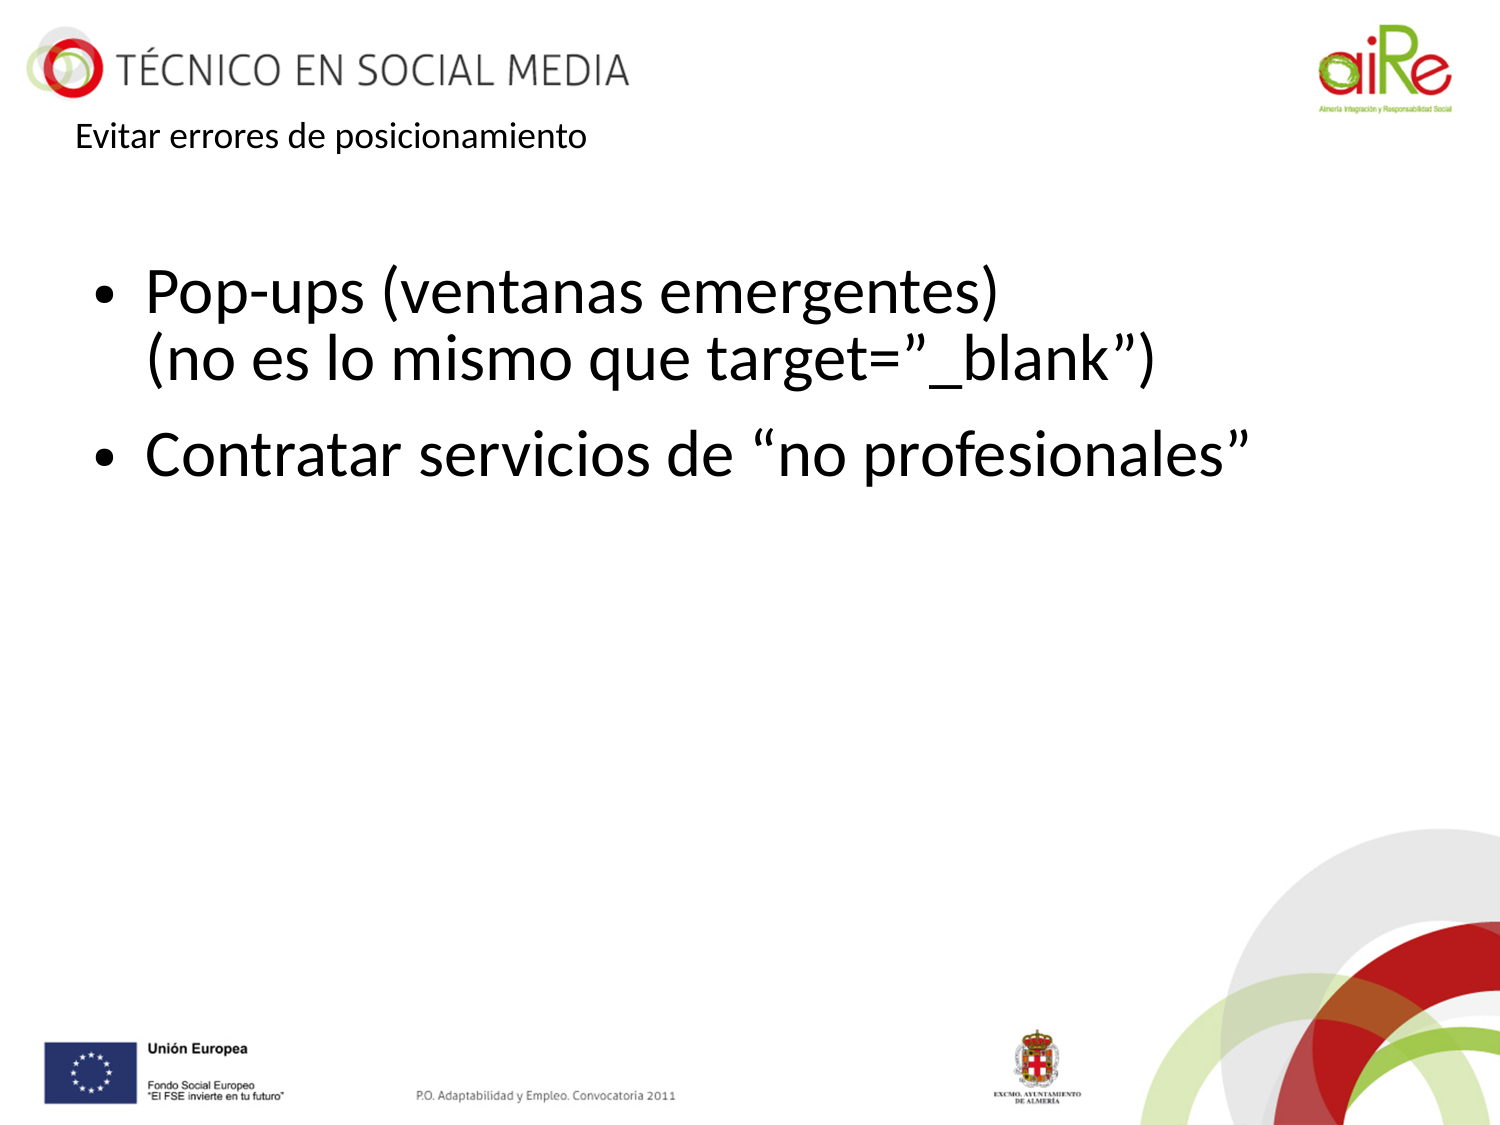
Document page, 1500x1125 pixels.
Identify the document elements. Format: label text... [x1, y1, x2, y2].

list Pop-ups (ventanas emergentes) (no es lo mismo que target=”_blank”) Contratar servicios de “no profesionales” [75, 263, 1425, 916]
title Evitar errores de posicionamiento [75, 44, 1425, 233]
picture [0, 0, 1500, 1125]
